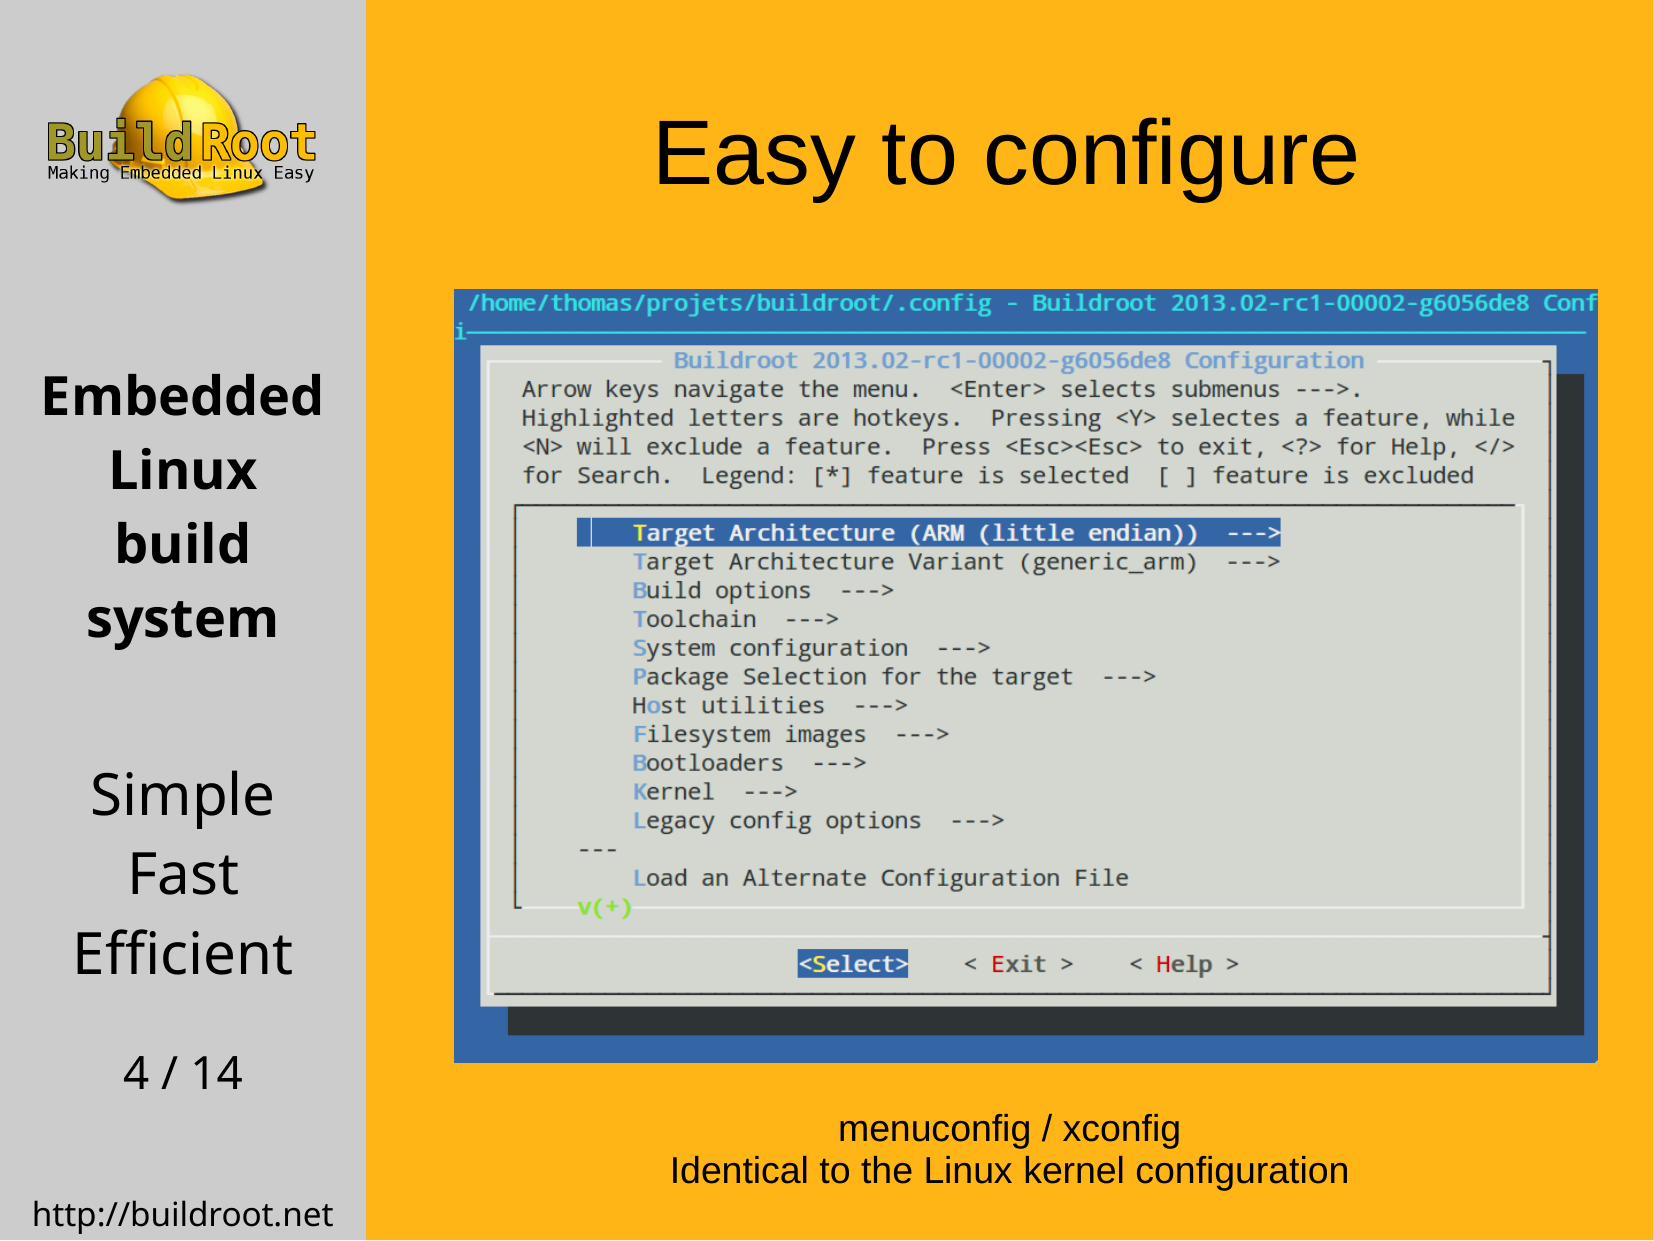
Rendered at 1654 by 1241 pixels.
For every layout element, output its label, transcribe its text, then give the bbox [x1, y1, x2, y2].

title Easy to configure [442, 49, 1571, 257]
picture [21, 54, 349, 219]
text_box menuconfig / xconfig Identical to the Linux kernel configuration [366, 1100, 1654, 1199]
picture [454, 289, 1598, 1063]
